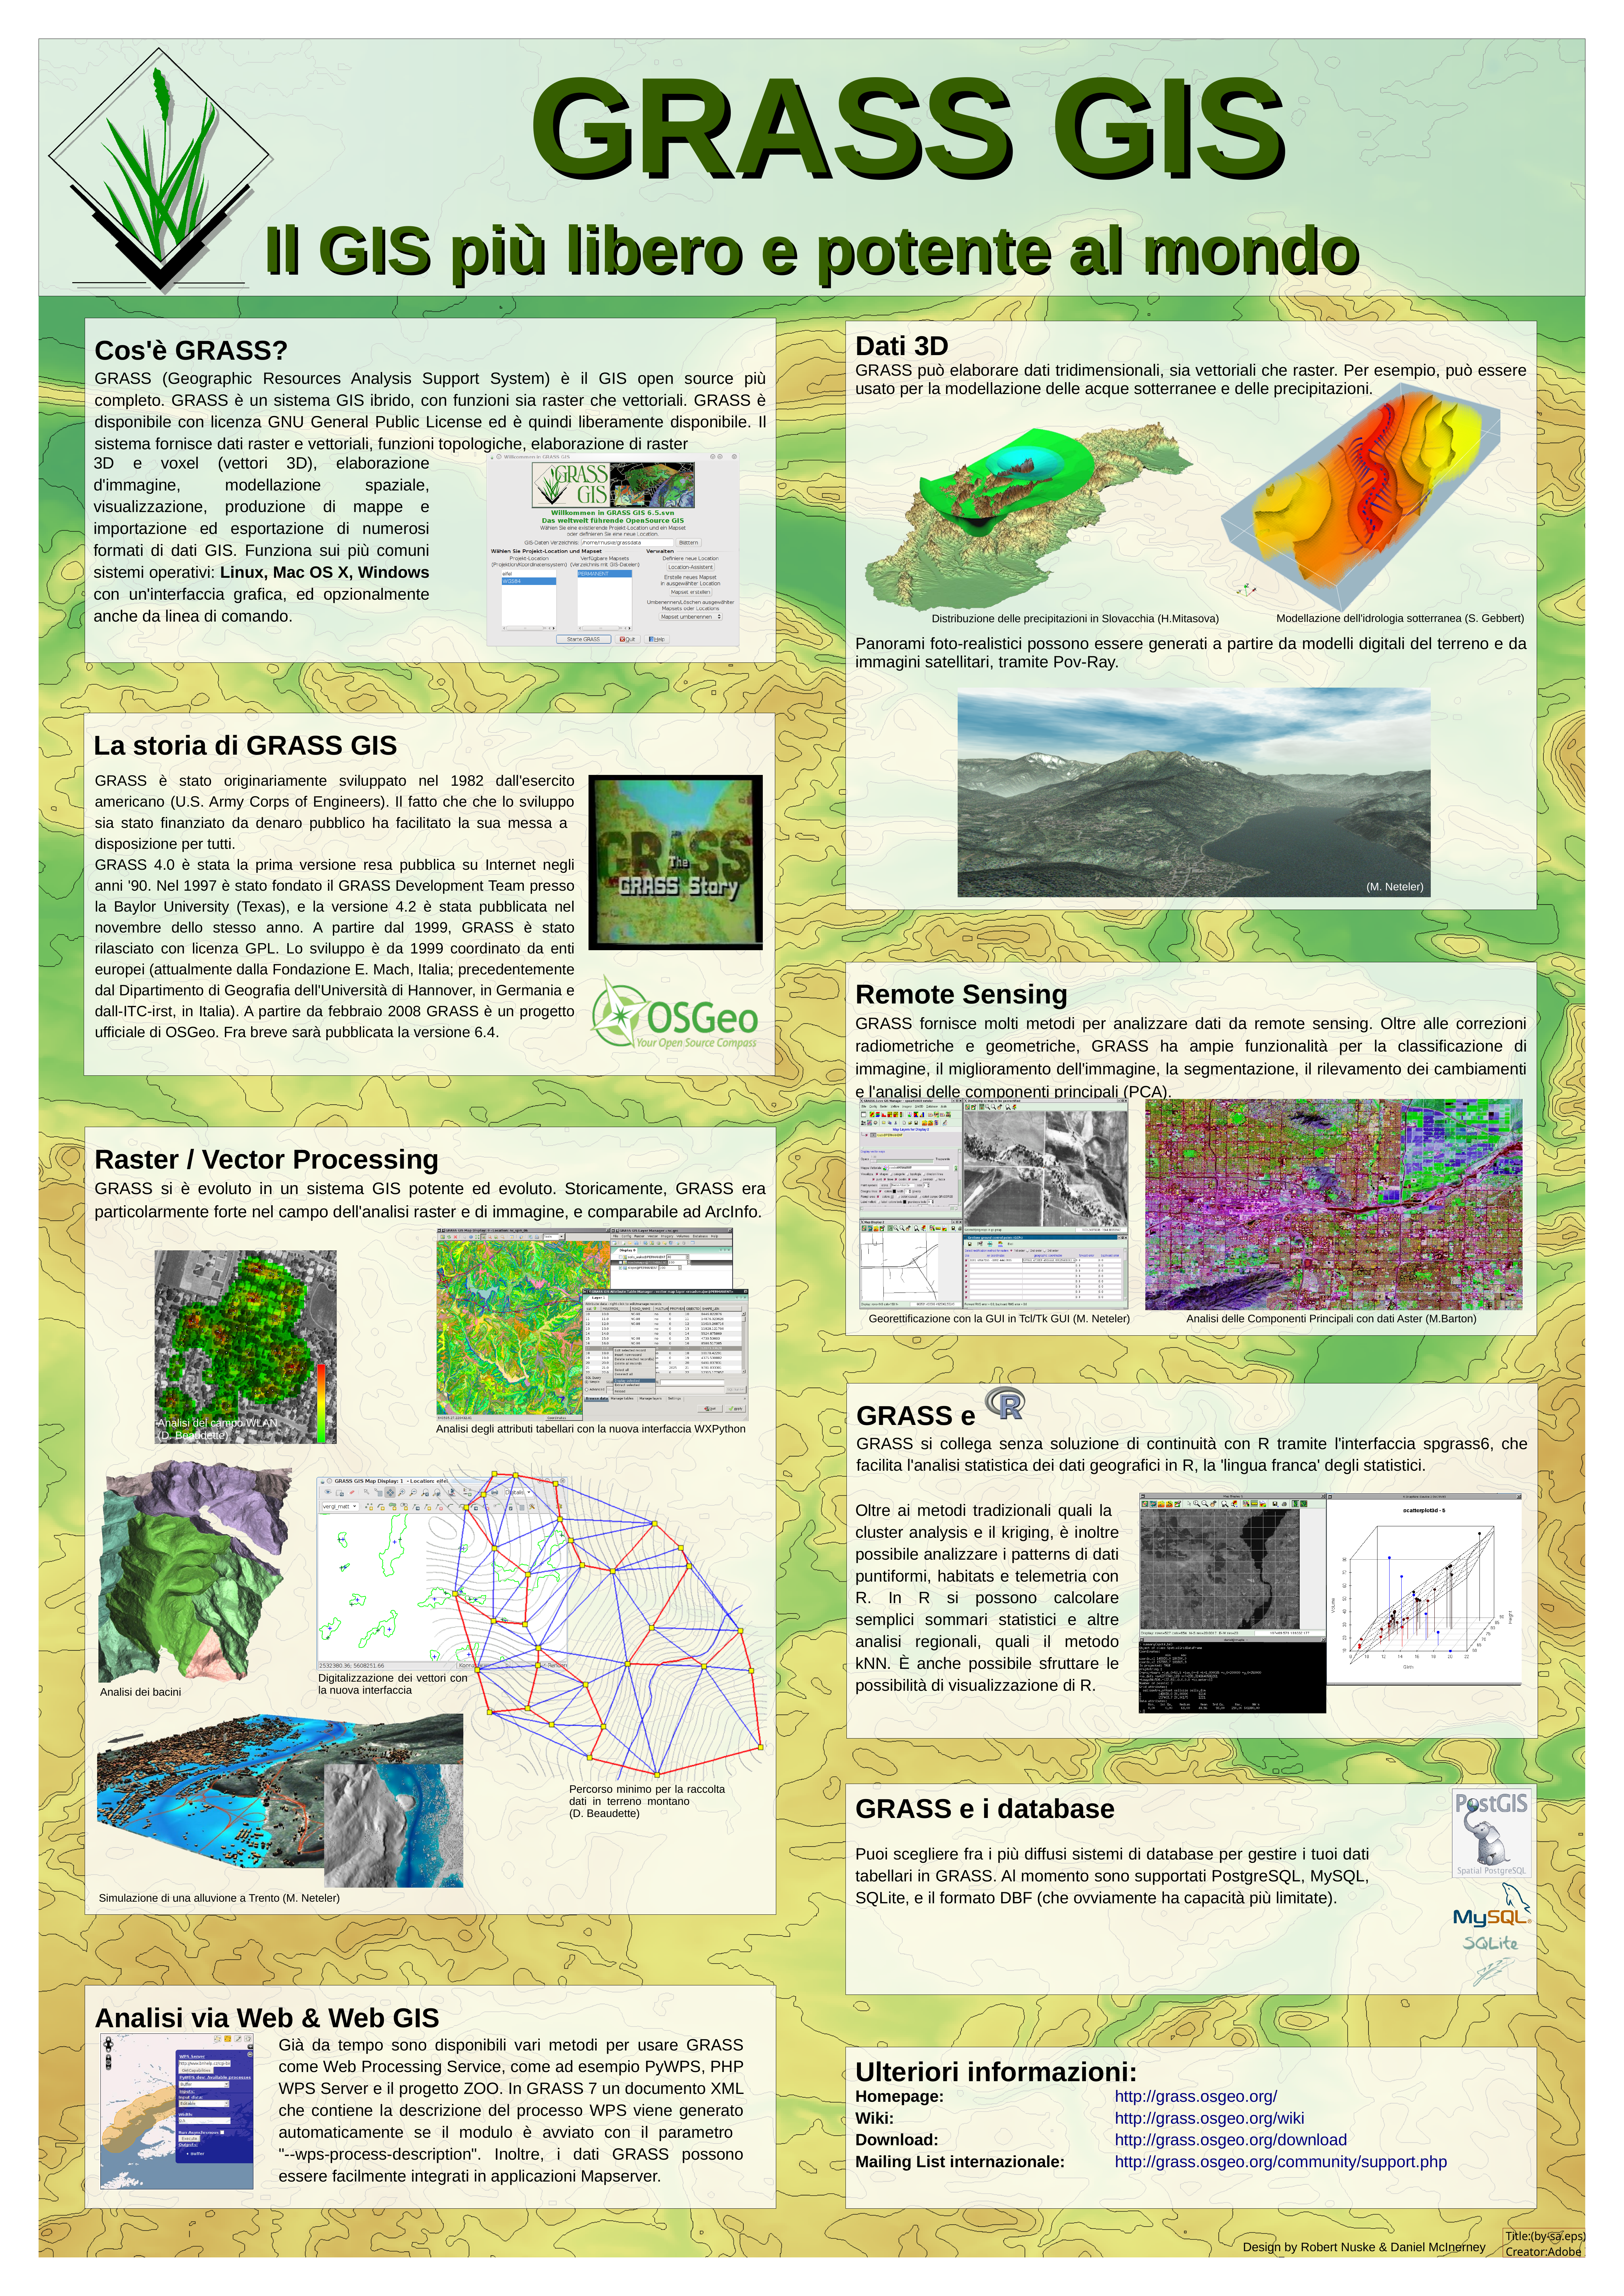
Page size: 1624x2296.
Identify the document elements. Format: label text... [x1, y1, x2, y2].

text_box Già da tempo sono disponibili vari metodi per usare GRASS come Web Processing Service, come ad esempio PyWPS, PHP WPS Server e il progetto ZOO. In GRASS 7 un documento XML che contiene la descrizione del processo WPS viene generato automaticamente se il modulo è avviato con il parametro "--wps-process-description". Inoltre, i dati GRASS possono essere facilmente integrati in applicazioni Mapserver. [269, 2022, 754, 2193]
text_box La storia di GRASS GIS [84, 713, 775, 1076]
text_box Dati 3D GRASS può elaborare dati tridimensionali, sia vettoriali che raster. Per esempio, può essere usato per la modellazione delle acque sotterranee e delle precipitazioni. Panorami foto-realistici possono essere generati a partire da modelli digitali del terreno e da immagini satellitari, tramite Pov-Ray. [846, 321, 1537, 910]
text_box Puoi scegliere fra i più diffusi sistemi di database per gestire i tuoi dati tabellari in GRASS. Al momento sono supportati PostgreSQL, MySQL, SQLite, e il formato DBF (che ovviamente ha capacità più limitate). [846, 1831, 1412, 1971]
text_box Analisi delle Componenti Principali con dati Aster (M.Barton) [1186, 1312, 1502, 1328]
text_box Ulteriori informazioni: Homepage: http://grass.osgeo.org/ Wiki: http://grass.osgeo.org/wiki Download: http://grass.osgeo.org/download Mailing List internazionale: http://grass.osgeo.org/community/support.php [846, 2047, 1537, 2209]
text_box GRASS e GRASS si collega senza soluzione di continuità con R tramite l'interfaccia spgrass6, che facilita l'analisi statistica dei dati geografici in R, la 'lingua franca' degli statistici. [846, 1383, 1538, 1739]
text_box Simulazione di una alluvione a Trento (M. Neteler) [98, 1891, 401, 1907]
text_box Design by Robert Nuske & Daniel McInerney [1233, 2230, 1496, 2264]
text_box Georettificazione con la GUI in Tcl/Tk GUI (M. Neteler) [868, 1311, 1138, 1328]
text_box Oltre ai metodi tradizionali quali la cluster analysis e il kriging, è inoltre possibile analizzare i patterns di dati puntiformi, habitats e telemetria con R. In R si possono calcolare semplici sommari statistici e altre analisi regionali, quali il metodo kNN. È anche possibile sfruttare le possibilità di visualizzazione di R. [846, 1488, 1129, 1718]
picture [39, 296, 1585, 2257]
text_box Analisi dei bacini [99, 1685, 269, 1714]
text_box Raster / Vector Processing GRASS si è evoluto in un sistema GIS potente ed evoluto. Storicamente, GRASS era particolarmente forte nel campo dell'analisi raster e di immagine, e comparabile ad ArcInfo. [85, 1127, 776, 1915]
text_box Distribuzione delle precipitazioni in Slovacchia (H.Mitasova) [922, 603, 1229, 635]
text_box GRASS è stato originariamente sviluppato nel 1982 dall'esercito americano (U.S. Army Corps of Engineers). Il fatto che che lo sviluppo sia stato finanziato da denaro pubblico ha facilitato la sua messa a disposizione per tutti. GRASS 4.0 è stata la prima versione resa pubblica su Internet negli anni '90. Nel 1997 è stato fondato il GRASS Development Team presso la Baylor University (Texas), e la versione 4.2 è stata pubblicata nel novembre dello stesso anno. A partire dal 1999, GRASS è stato rilasciato con licenza GPL. Lo sviluppo è da 1999 coordinato da enti europei (attualmente dalla Fondazione E. Mach, Italia; precedentemente dal Dipartimento di Geografia dell'Università di Hannover, in Germania e dall-ITC-irst, in Italia). A partire da febbraio 2008 GRASS è un progetto ufficiale di OSGeo. Fra breve sarà pubblicata la versione 6.4. [85, 758, 585, 1070]
text_box Analisi degli attributi tabellari con la nuova interfaccia WXPython [435, 1422, 760, 1445]
text_box Percorso minimo per la raccolta dati in terreno montano (D. Beaudette) [559, 1781, 741, 1832]
text_box GRASS GIS Il GIS più libero e potente al mondo [39, 39, 1585, 296]
text_box (M. Neteler) [1357, 871, 1436, 903]
text_box Analisi via Web & Web GIS [85, 1985, 776, 2209]
text_box Digitalizzazione dei vettori con la nuova interfaccia [317, 1671, 472, 1700]
text_box Analisi del campo WLAN (D. Beaudette) [157, 1416, 332, 1441]
picture [46, 46, 270, 291]
text_box Remote Sensing GRASS fornisce molti metodi per analizzare dati da remote sensing. Oltre alle correzioni radiometriche e geometriche, GRASS ha ampie funzionalità per la classificazione di immagine, il miglioramento dell'immagine, la segmentazione, il rilevamento dei cambiamenti e l'analisi delle componenti principali (PCA). [846, 962, 1537, 1336]
text_box Cos'è GRASS? GRASS (Geographic Resources Analysis Support System) è il GIS open source più completo. GRASS è un sistema GIS ibrido, con funzioni sia raster che vettoriali. GRASS è disponibile con licenza GNU General Public License ed è quindi liberamente disponibile. Il sistema fornisce dati raster e vettoriali, funzioni topologiche, elaborazione di raster [85, 318, 776, 663]
text_box GRASS e i database [846, 1784, 1537, 1995]
text_box 3D e voxel (vettori 3D), elaborazione d'immagine, modellazione spaziale, visualizzazione, produzione di mappe e importazione ed esportazione di numerosi formati di dati GIS. Funziona sui più comuni sistemi operativi: Linux, Mac OS X, Windows con un'interfaccia grafica, ed opzionalmente anche da linea di comando. [84, 440, 439, 630]
text_box Modellazione dell'idrologia sotterranea (S. Gebbert) [1267, 602, 1534, 637]
